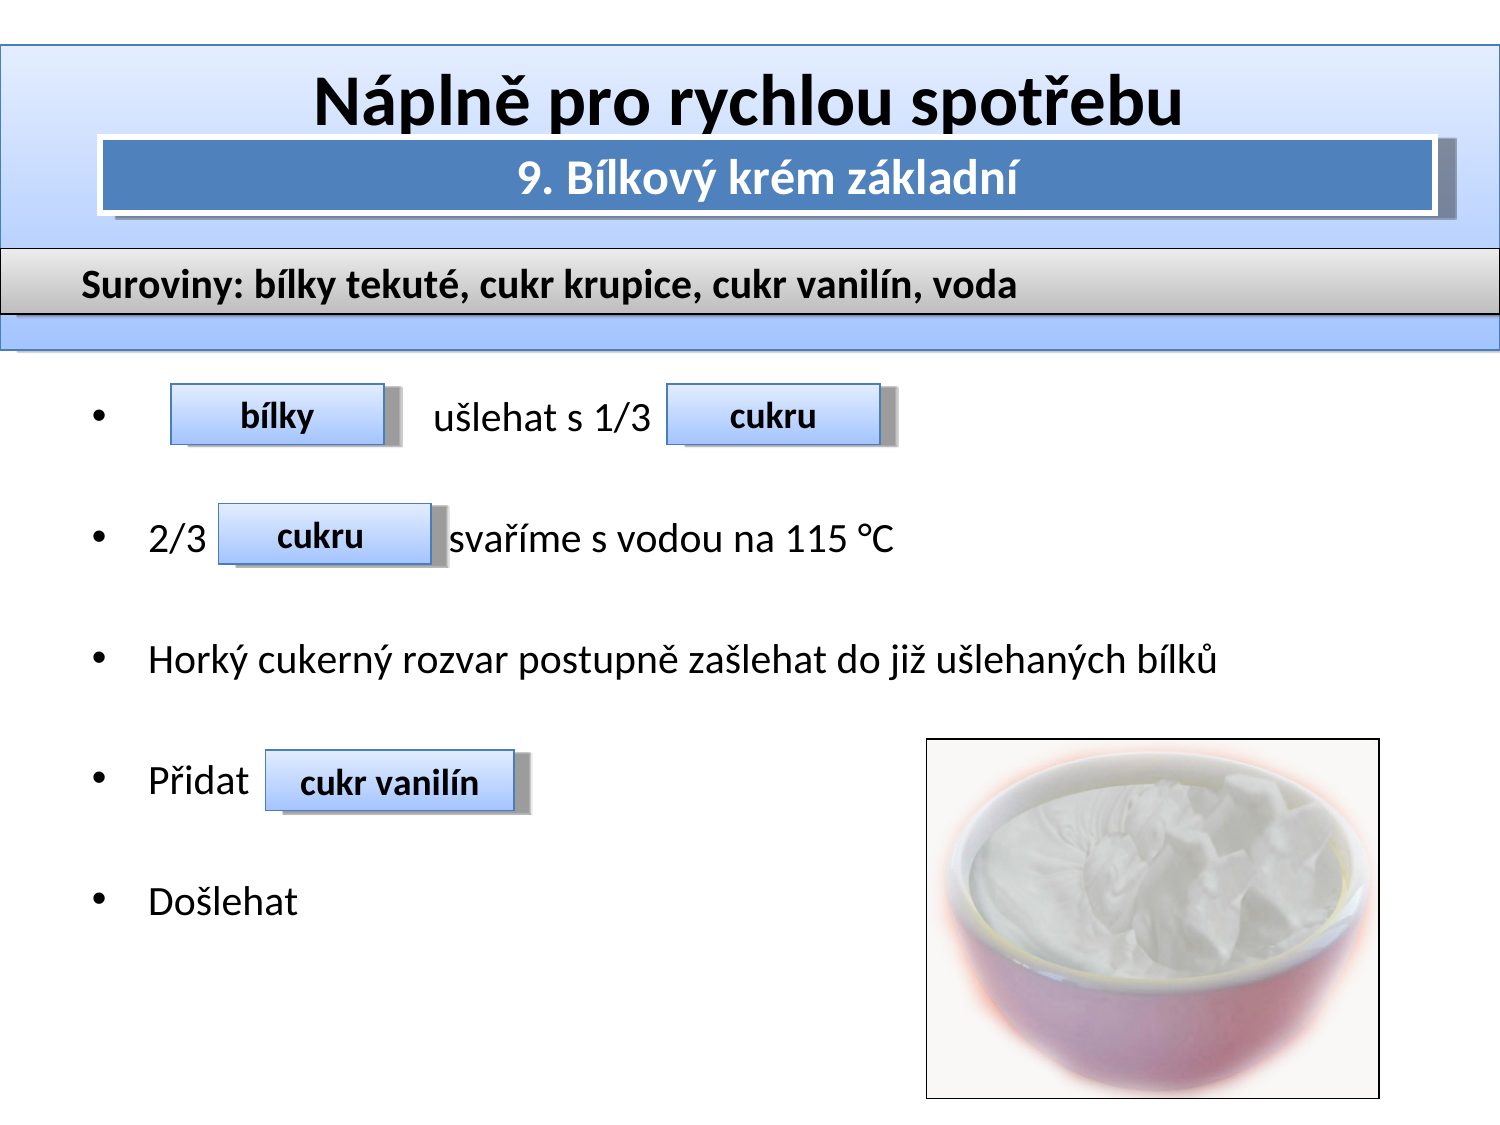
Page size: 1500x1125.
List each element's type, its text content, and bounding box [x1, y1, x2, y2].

text_box bílky [171, 383, 384, 445]
text_box Náplně pro rychlou spotřebu [0, 315, 1500, 351]
text_box Náplně pro rychlou spotřebu [0, 45, 1500, 248]
text_box Suroviny: bílky tekuté, cukr krupice, cukr vanilín, voda [0, 248, 1500, 315]
text_box 9. Bílkový krém základní [100, 137, 1436, 213]
picture [927, 739, 1379, 1098]
text_box cukru [667, 383, 880, 445]
text_box cukru [218, 503, 432, 564]
text_box cukr vanilín [265, 749, 514, 811]
list ušlehat s 1/3 2/3 svaříme s vodou na 115 °C Horký cukerný rozvar postupně zašlehat do již ušlehaných bílků Přidat Došlehat [76, 382, 1427, 1125]
